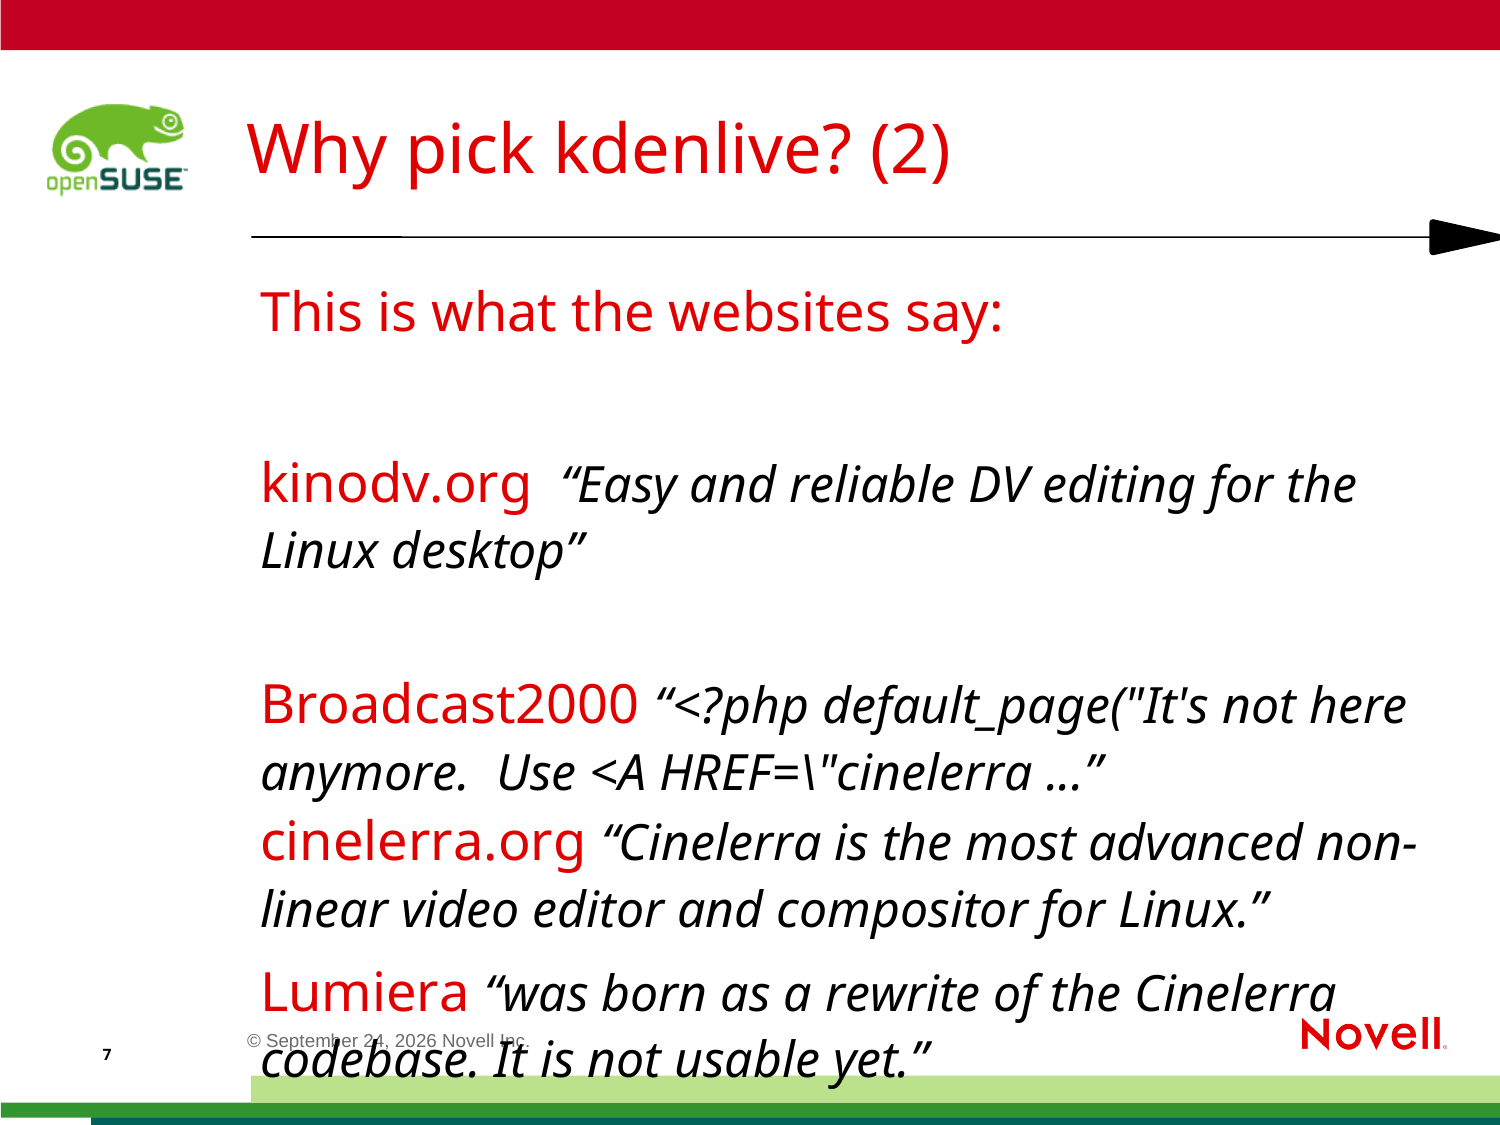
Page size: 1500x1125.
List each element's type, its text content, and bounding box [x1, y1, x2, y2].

picture [47, 104, 188, 197]
list This is what the websites say: kinodv.org “Easy and reliable DV editing for the Linux desktop” Broadcast2000 “<?php default_page("It's not here anymore. Use <A HREF=\"cinelerra ...” cinelerra.org “Cinelerra is the most advanced non-linear video editor and compositor for Linux.” Lumiera “was born as a rewrite of the Cinelerra codebase. It is not usable yet.” [245, 267, 1458, 1026]
picture [1295, 1026, 1453, 1056]
title Why pick kdenlive? (2) [246, 60, 1409, 239]
